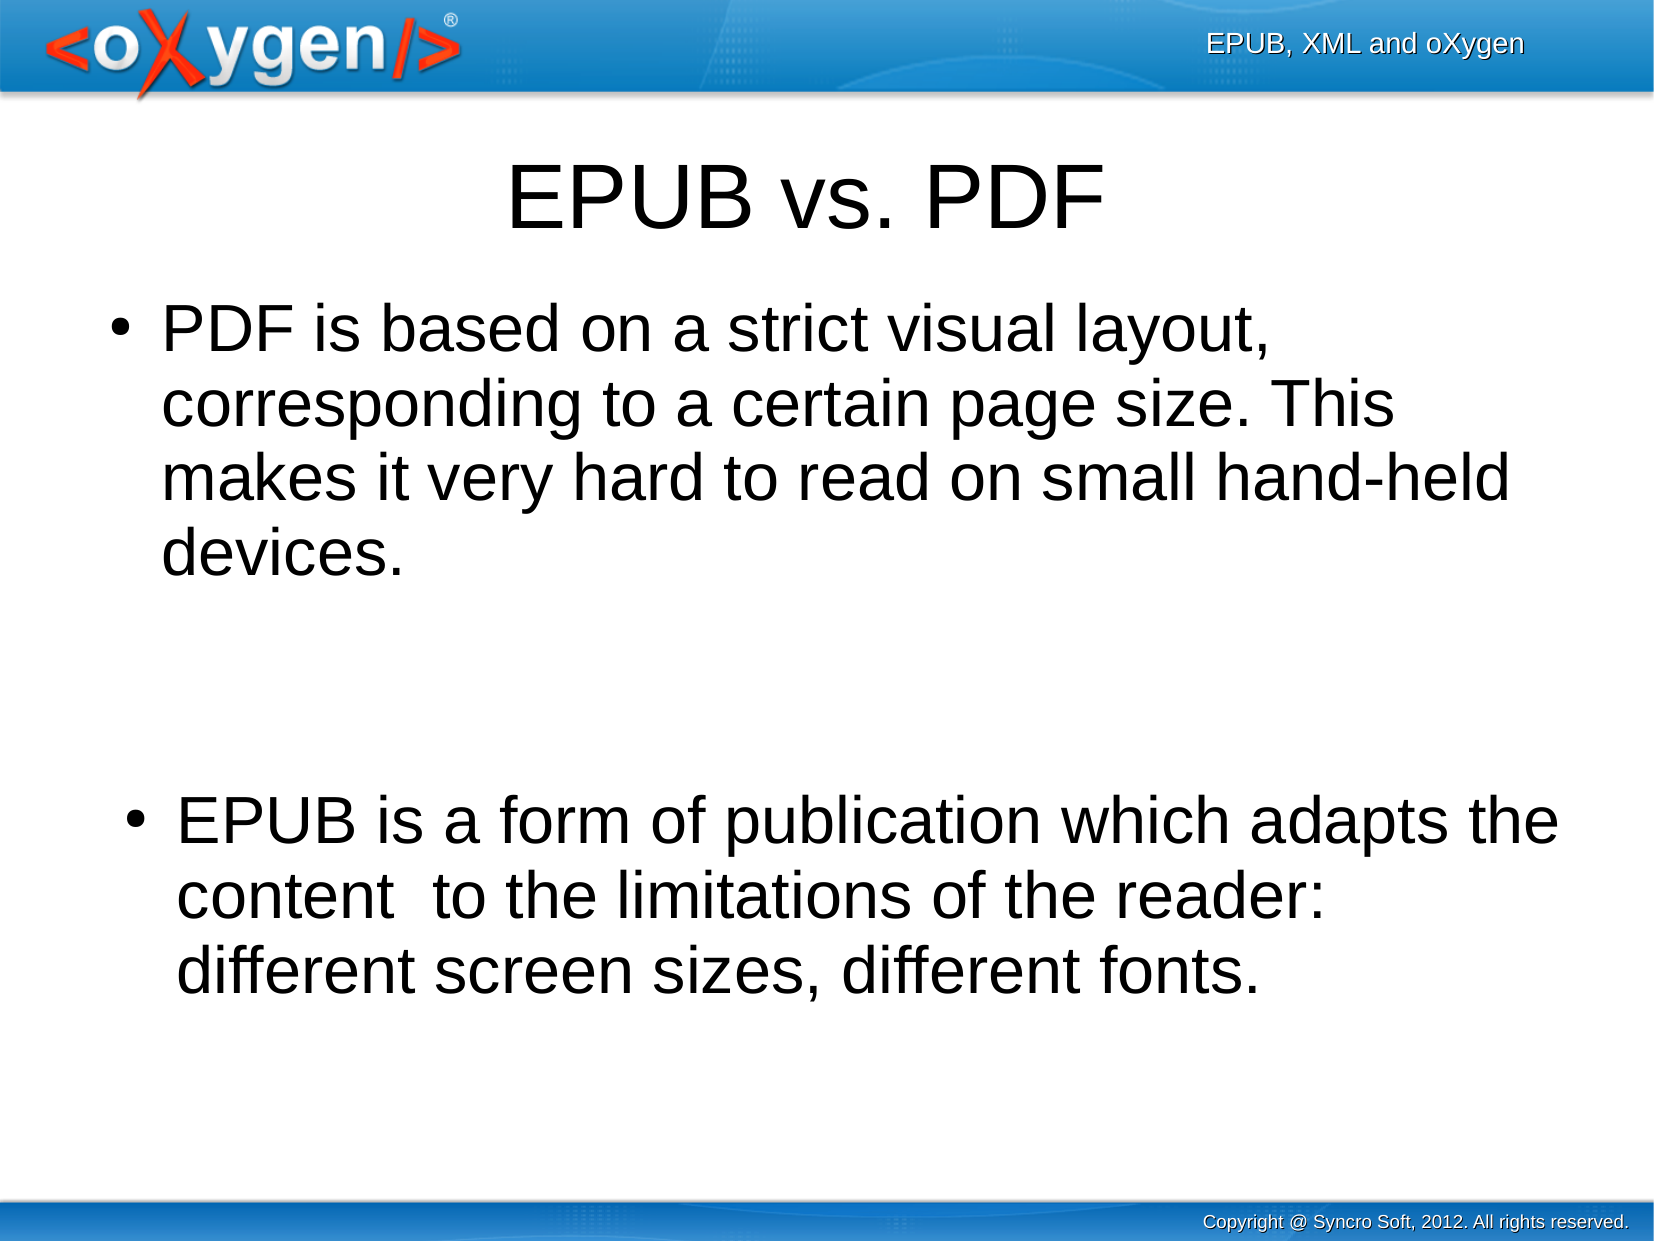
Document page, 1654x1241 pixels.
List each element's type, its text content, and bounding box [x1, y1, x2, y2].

picture [0, 0, 1654, 109]
list EPUB is a form of publication which adapts the content to the limitations of the reader: different screen sizes, different fonts. [106, 783, 1579, 1008]
picture [0, 1195, 1654, 1241]
list PDF is based on a strict visual layout, corresponding to a certain page size. This makes it very hard to read on small hand-held devices. [90, 290, 1564, 591]
title EPUB vs. PDF [62, 93, 1551, 301]
